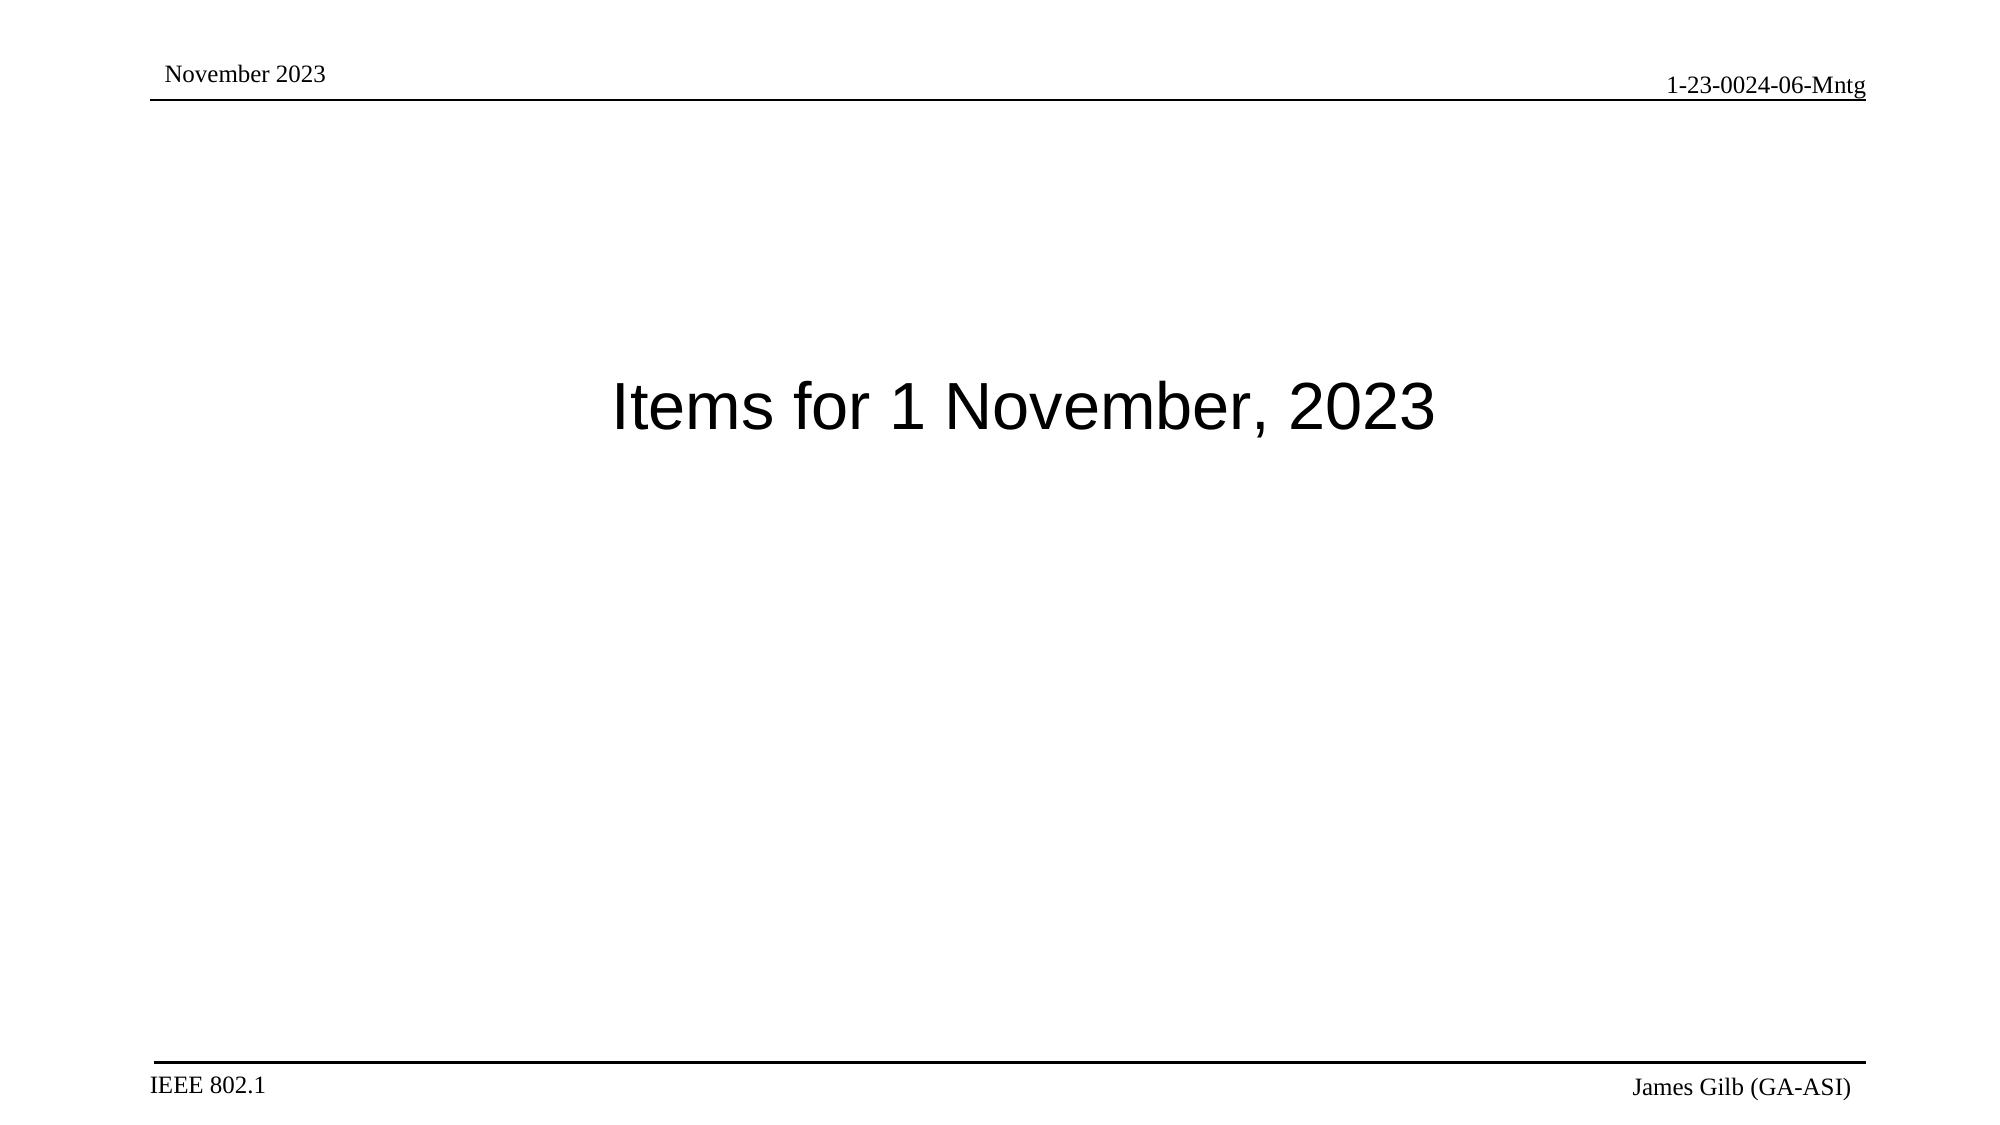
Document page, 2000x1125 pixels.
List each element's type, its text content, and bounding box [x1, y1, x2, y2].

subtitle Items for 1 November, 2023 [149, 112, 1900, 693]
